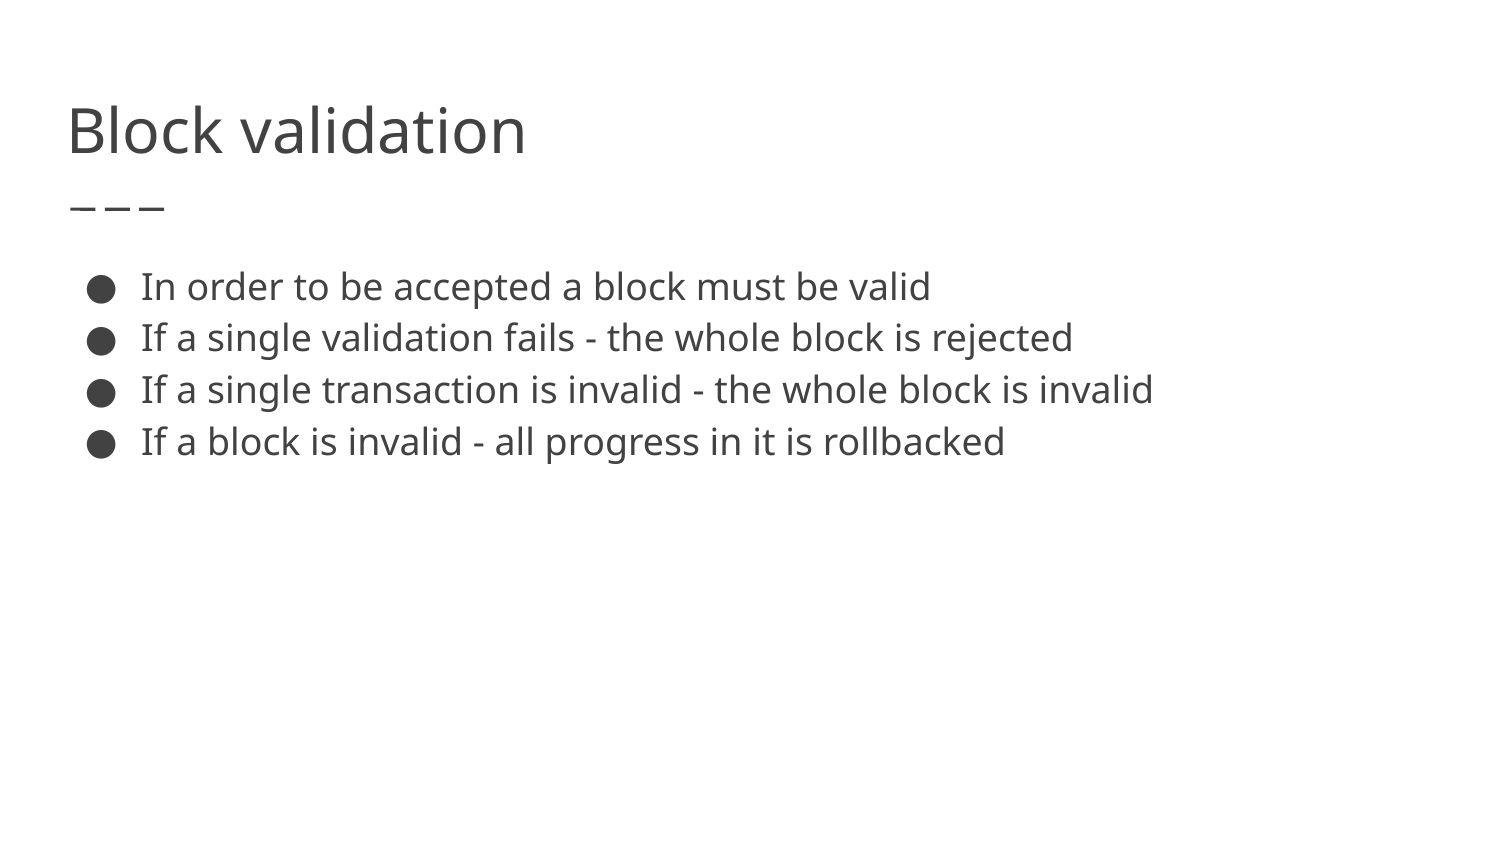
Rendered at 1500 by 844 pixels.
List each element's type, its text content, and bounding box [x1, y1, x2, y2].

list In order to be accepted a block must be valid If a single validation fails - the whole block is rejected If a single transaction is invalid - the whole block is invalid If a block is invalid - all progress in it is rollbacked [51, 240, 1449, 750]
title Block validation [51, 61, 1449, 182]
